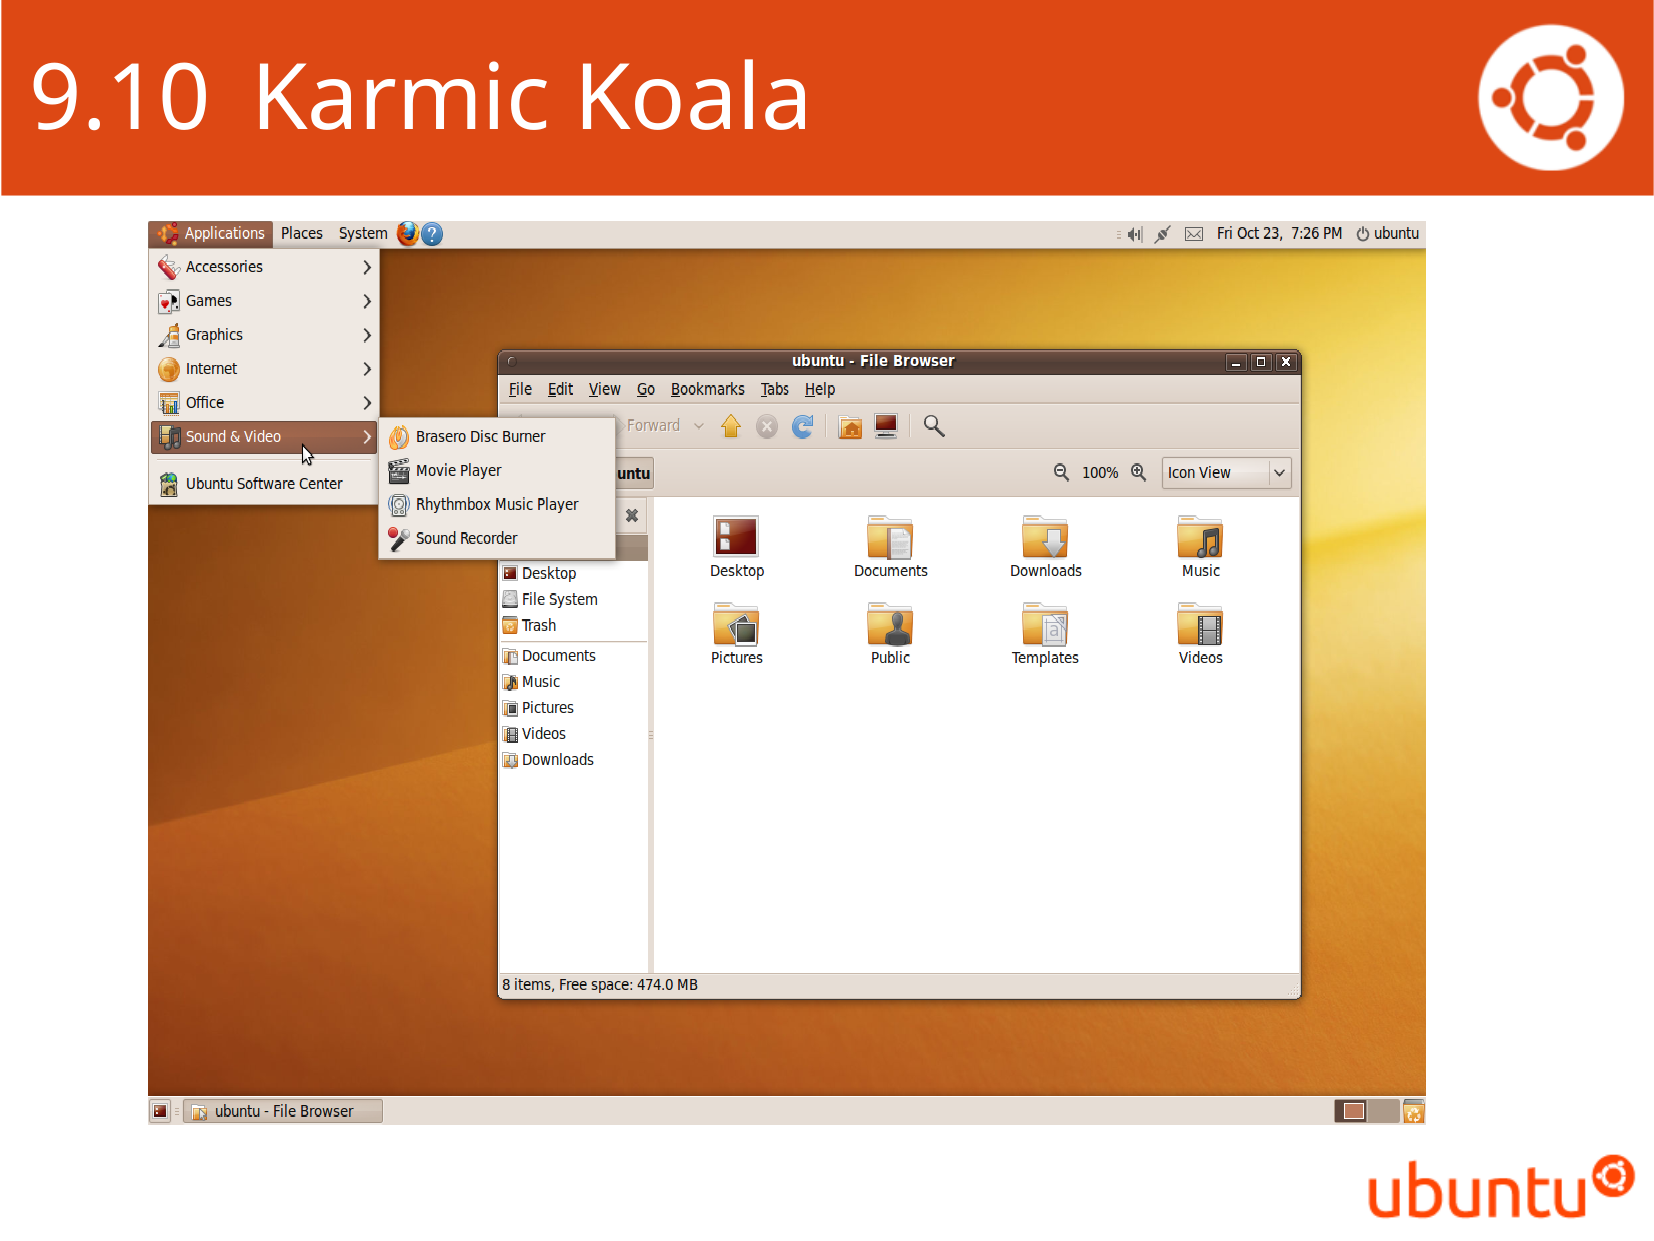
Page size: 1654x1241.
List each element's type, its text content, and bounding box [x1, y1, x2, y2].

title 9.10 Karmic Koala [29, 0, 1459, 198]
picture [0, 0, 1654, 1241]
